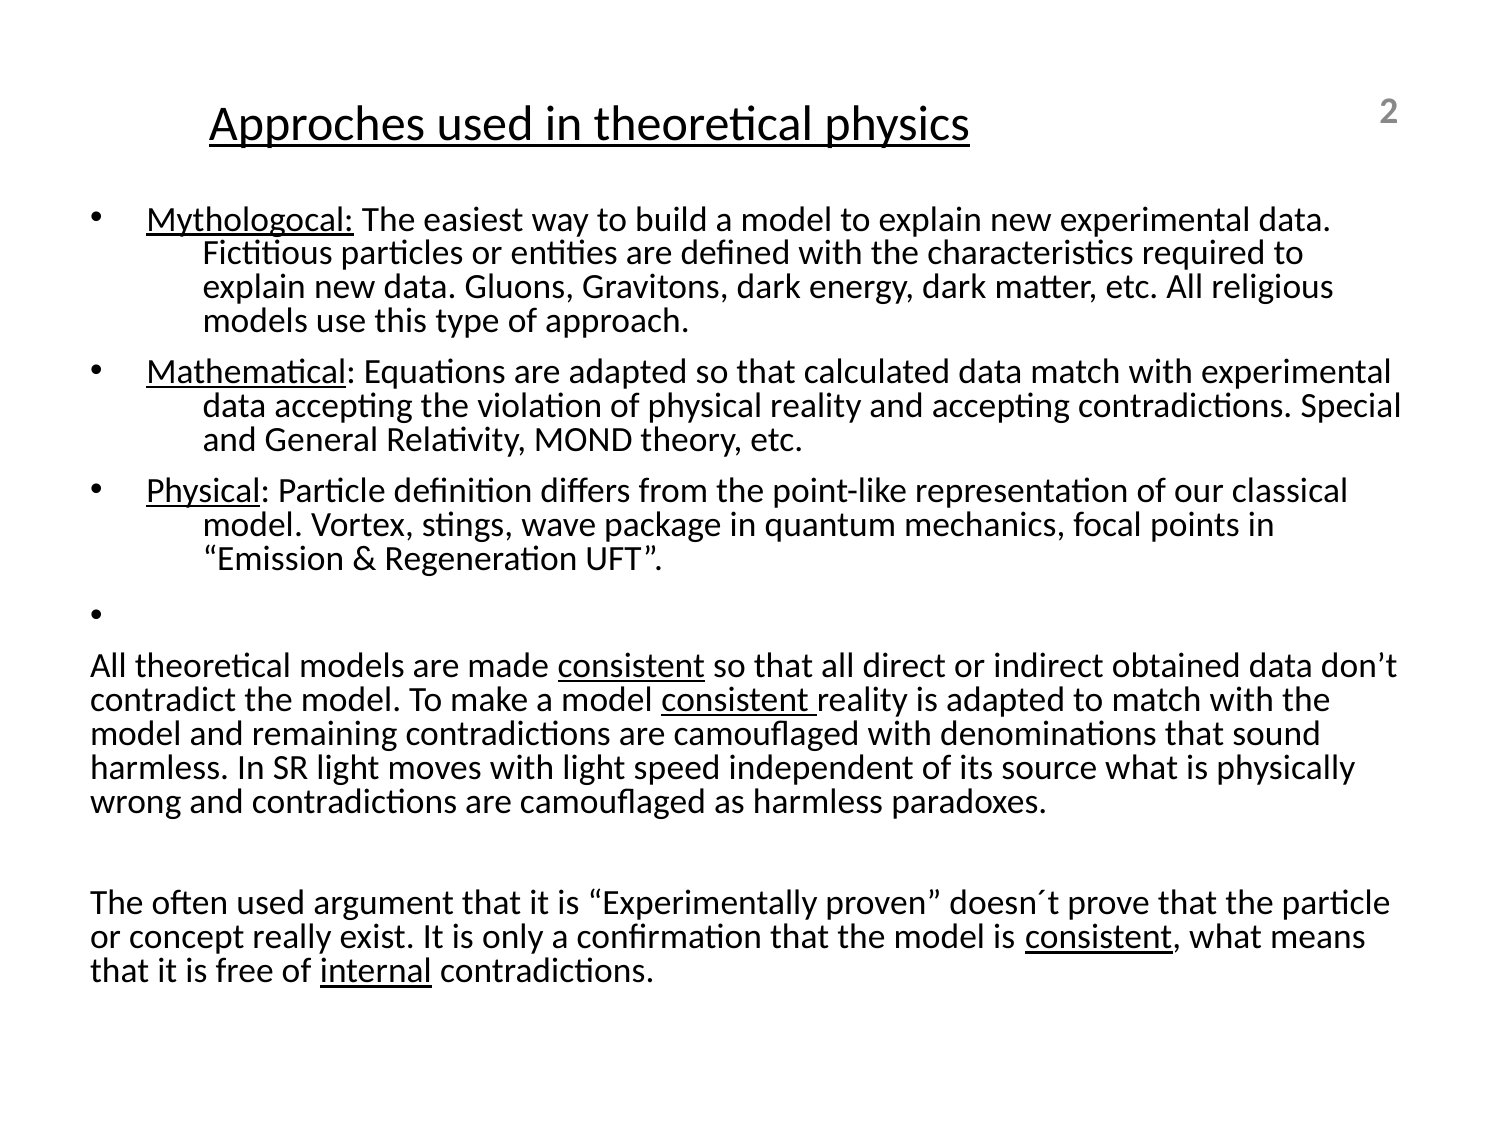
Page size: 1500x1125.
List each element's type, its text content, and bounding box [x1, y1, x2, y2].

title Approches used in theoretical physics [75, 45, 1105, 196]
list Mythologocal: The easiest way to build a model to explain new experimental data. Fictitious particles or entities are defined with the characteristics required to explain new data. Gluons, Gravitons, dark energy, dark matter, etc. All religious models use this type of approach. Mathematical: Equations are adapted so that calculated data match with experimental data accepting the violation of physical reality and accepting contradictions. Special and General Relativity, MOND theory, etc. Physical: Particle definition differs from the point-like representation of our classical model. Vortex, stings, wave package in quantum mechanics, focal points in “Emission & Regeneration UFT”. All theoretical models are made consistent so that all direct or indirect obtained data don’t contradict the model. To make a model consistent reality is adapted to match with the model and remaining contradictions are camouflaged with denominations that sound harmless. In SR light moves with light speed independent of its source what is physically wrong and contradictions are camouflaged as harmless paradoxes. The often used argument that it is “Experimentally proven” doesn´t prove that the particle or concept really exist. It is only a confirmation that the model is consistent, what means that it is free of internal contradictions. [75, 196, 1426, 1005]
text_box [1364, 78, 1437, 139]
